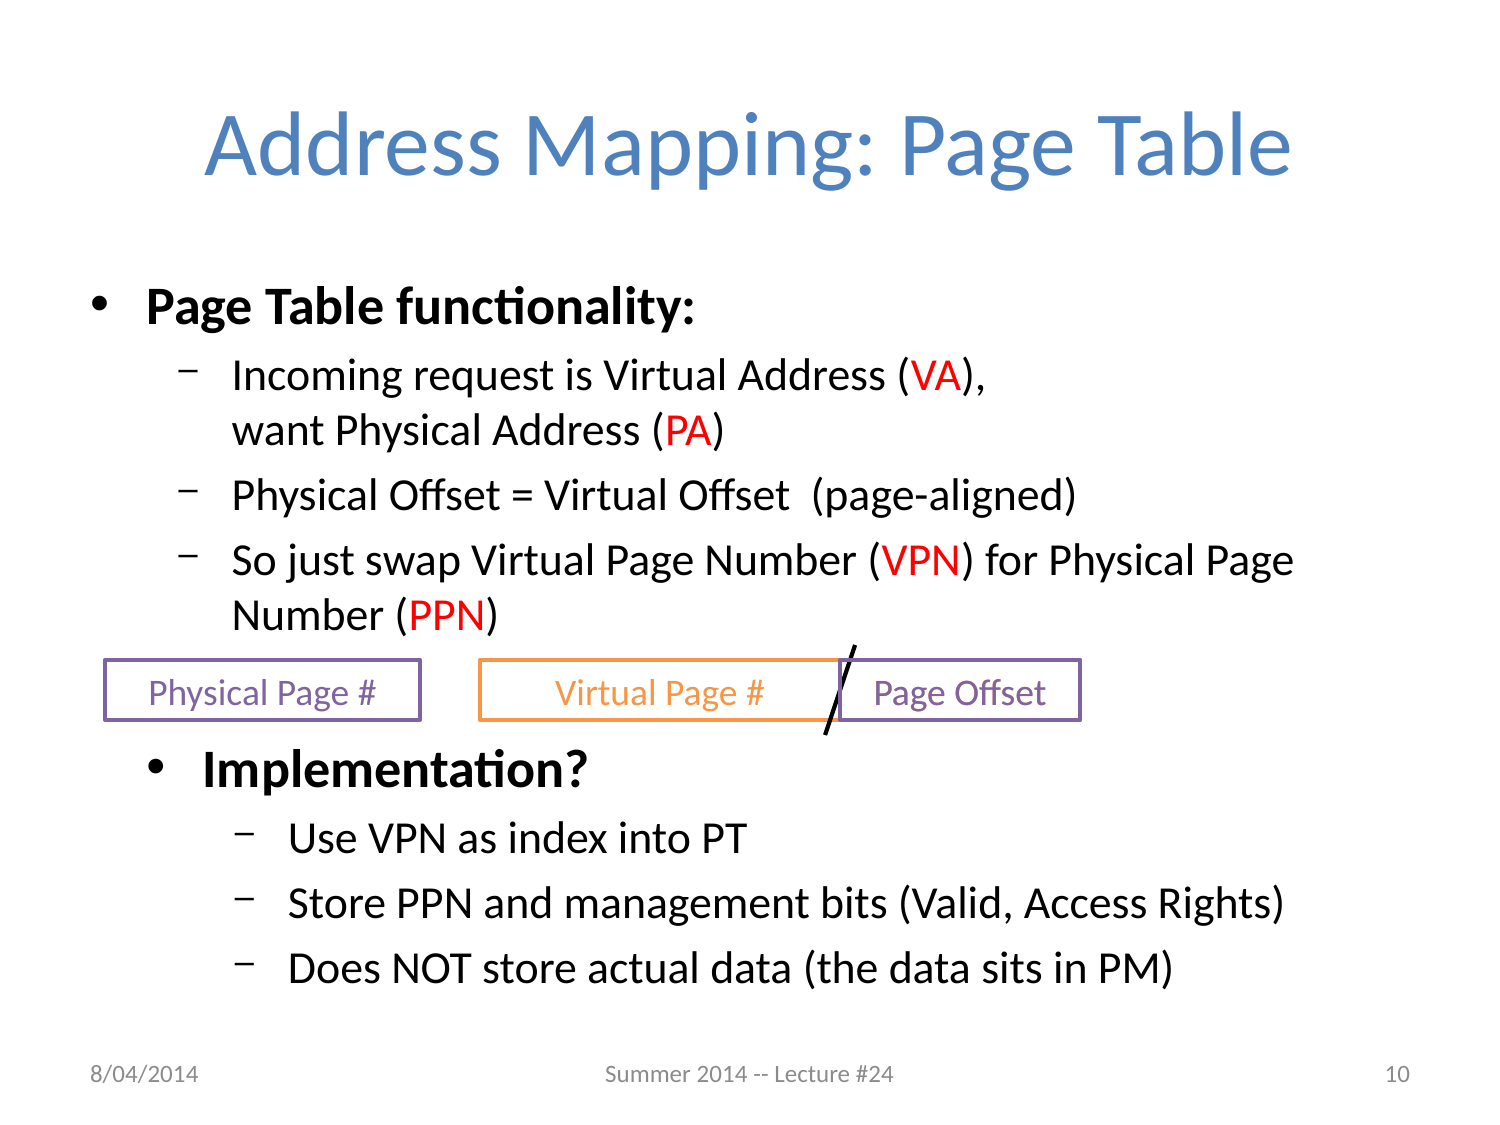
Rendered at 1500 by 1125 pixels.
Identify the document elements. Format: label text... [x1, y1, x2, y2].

text_box Virtual Page # [480, 659, 840, 720]
slide_number 8/04/2014 [75, 1042, 425, 1103]
footer Summer 2014 -- Lecture #24 [512, 1042, 988, 1103]
title Address Mapping: Page Table [75, 45, 1425, 233]
list Page Table functionality: Incoming request is Virtual Address (VA), want Physical Address (PA) Physical Offset = Virtual Offset (page-aligned) So just swap Virtual Page Number (VPN) for Physical Page Number (PPN) Implementation? Use VPN as index into PT Store PPN and management bits (Valid, Access Rights) Does NOT store actual data (the data sits in PM) [75, 262, 1425, 1073]
text_box Page Offset [840, 659, 1080, 720]
slide_number <number> [1074, 1042, 1425, 1103]
text_box Physical Page # [105, 659, 420, 720]
